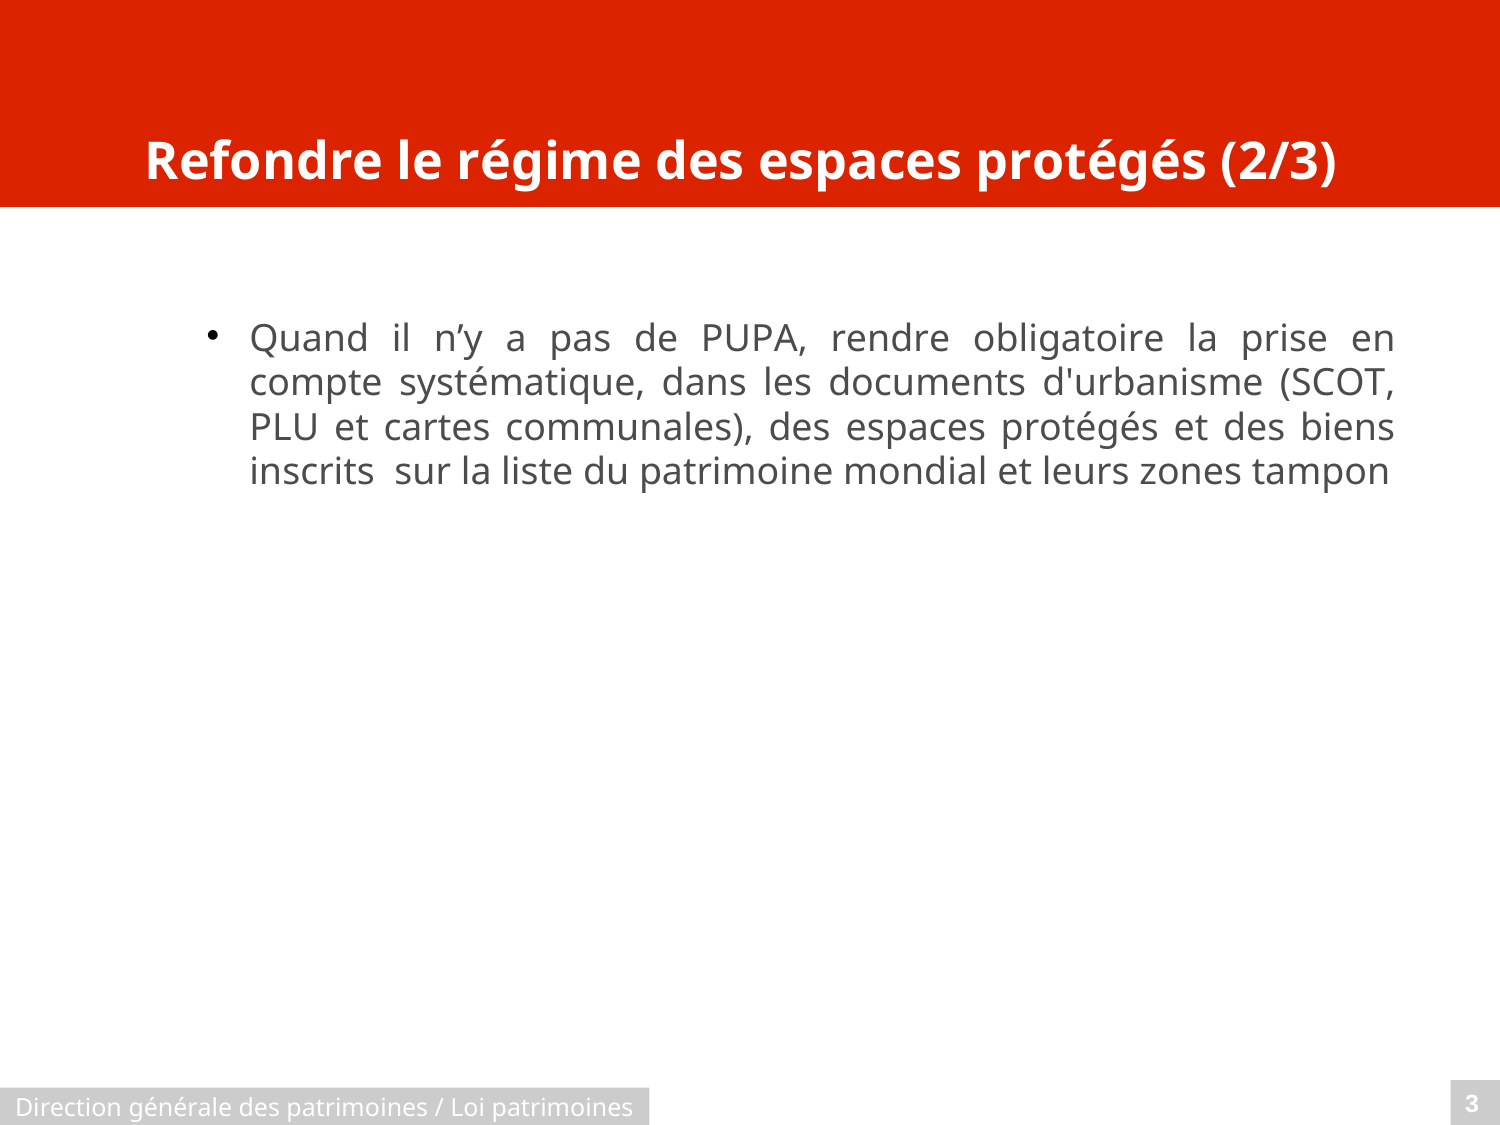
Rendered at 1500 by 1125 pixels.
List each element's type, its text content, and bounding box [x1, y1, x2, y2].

title Refondre le régime des espaces protégés (2/3) [108, 59, 1388, 200]
text_box [0, 0, 1500, 207]
list Quand il n’y a pas de PUPA, rendre obligatoire la prise en compte systématique, dans les documents d'urbanisme (SCOT, PLU et cartes communales), des espaces protégés et des biens inscrits sur la liste du patrimoine mondial et leurs zones tampon [29, 236, 1412, 1123]
